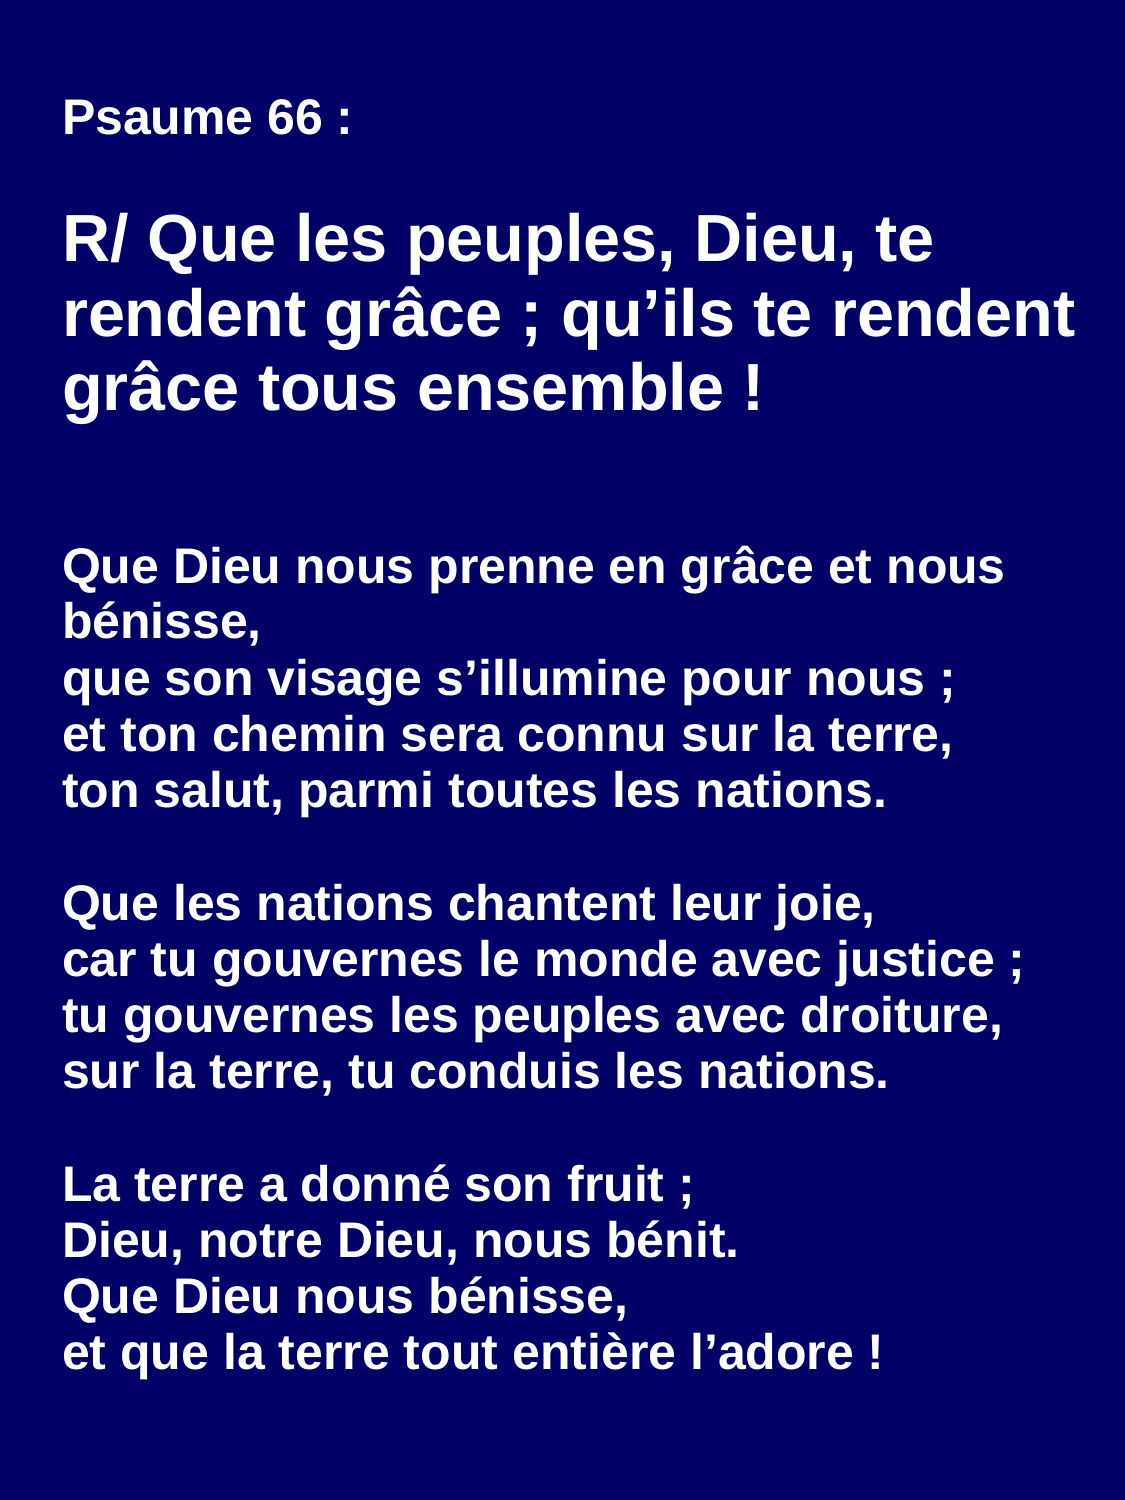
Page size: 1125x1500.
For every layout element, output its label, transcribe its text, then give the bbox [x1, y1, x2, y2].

text_box Psaume 66 : R/ Que les peuples, Dieu, te rendent grâce ; qu’ils te rendent grâce tous ensemble ! Que Dieu nous prenne en grâce et nous bénisse, que son visage s’illumine pour nous ; et ton chemin sera connu sur la terre, ton salut, parmi toutes les nations. Que les nations chantent leur joie, car tu gouvernes le monde avec justice ; tu gouvernes les peuples avec droiture, sur la terre, tu conduis les nations. La terre a donné son fruit ; Dieu, notre Dieu, nous bénit. Que Dieu nous bénisse, et que la terre tout entière l’adore ! [47, 82, 1111, 1453]
